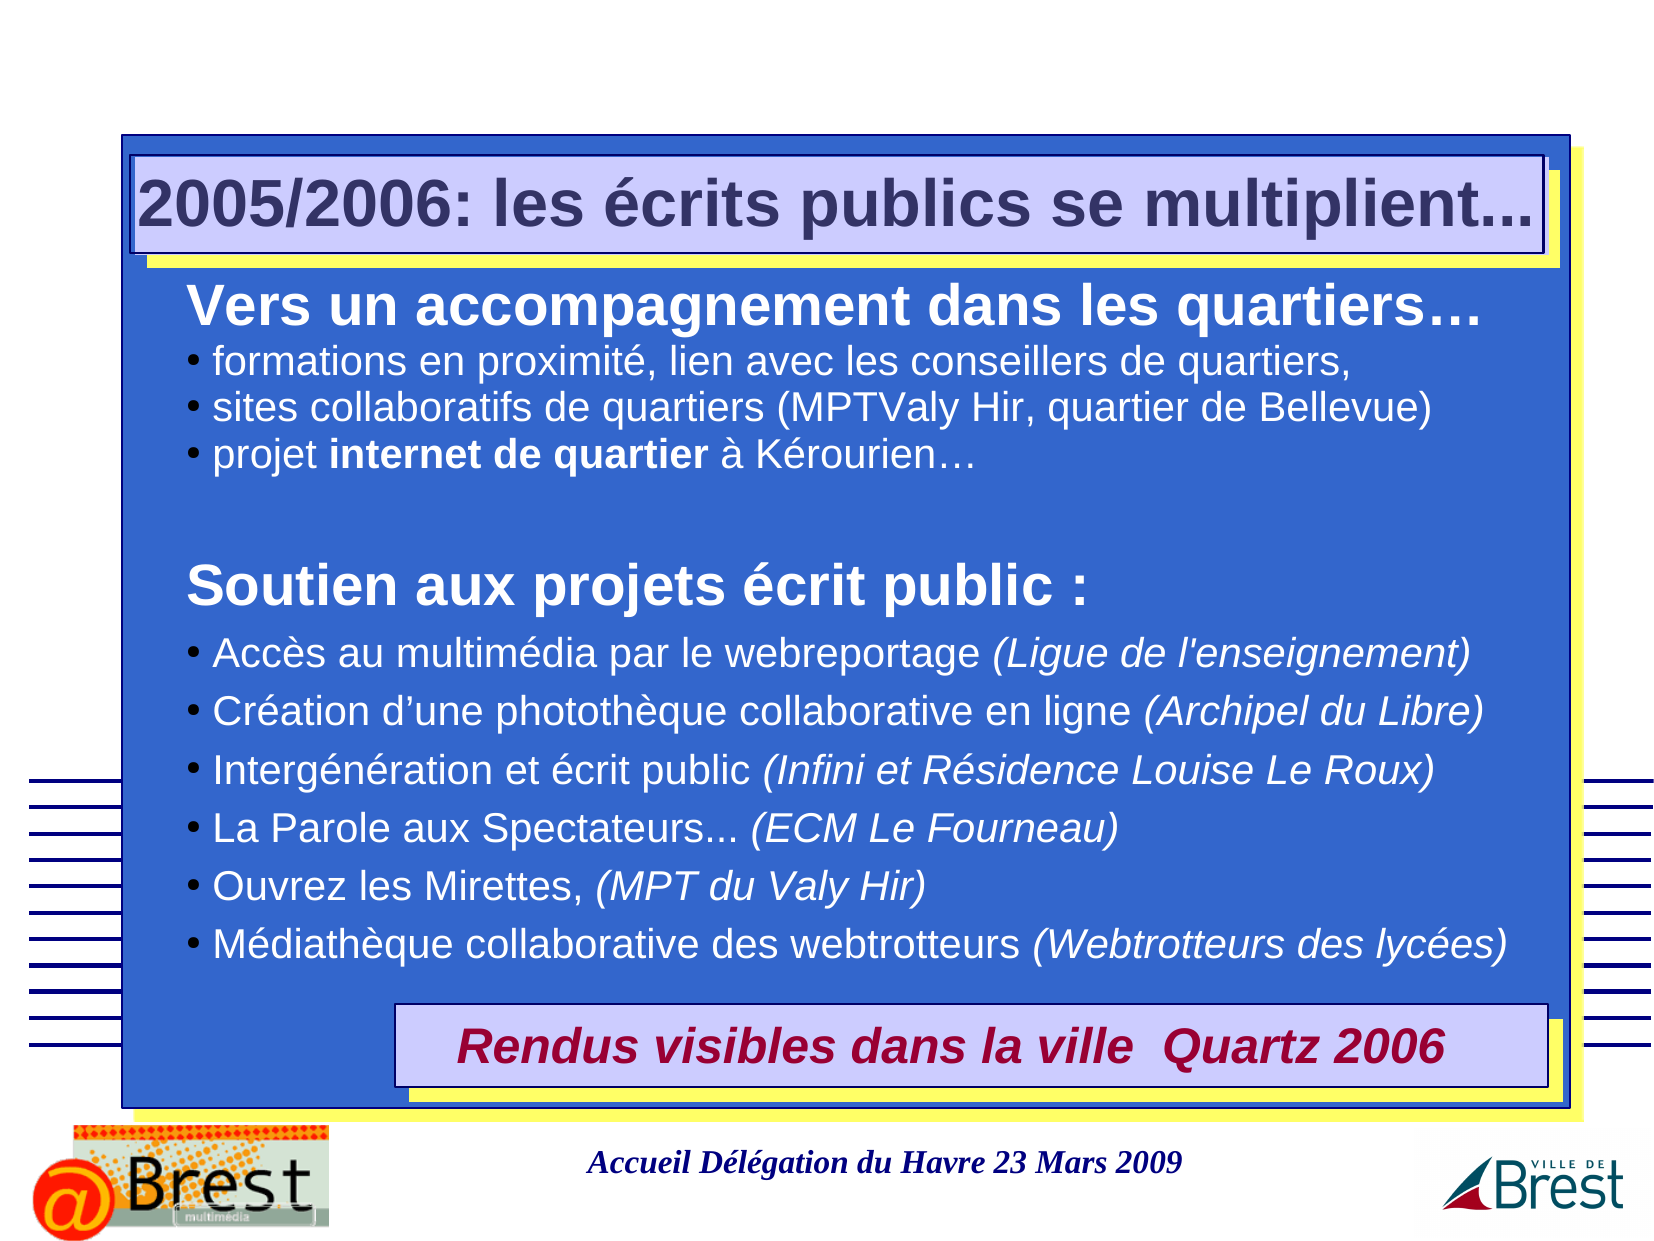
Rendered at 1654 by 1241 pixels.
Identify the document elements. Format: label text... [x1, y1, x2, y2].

text_box Rendus visibles dans la ville Quartz 2006 [456, 1018, 1647, 1086]
picture [1414, 1128, 1651, 1238]
text_box [135, 157, 1560, 268]
text_box Vers un accompagnement dans les quartiers… formations en proximité, lien avec les conseillers de quartiers, sites collaboratifs de quartiers (MPTValy Hir, quartier de Bellevue) projet internet de quartier à Kérourien… Soutien aux projets écrit public : Accès au multimédia par le webreportage (Ligue de l'enseignement) Création d’une photothèque collaborative en ligne (Archipel du Libre) Intergénération et écrit public (Infini et Résidence Louise Le Roux) La Parole aux Spectateurs... (ECM Le Fourneau) Ouvrez les Mirettes, (MPT du Valy Hir) Médiathèque collaborative des webtrotteurs (Webtrotteurs des lycées) [186, 272, 1582, 1054]
picture [28, 1125, 329, 1241]
text_box 2005/2006: les écrits publics se multiplient... [137, 165, 1624, 246]
text_box [395, 1004, 1563, 1102]
